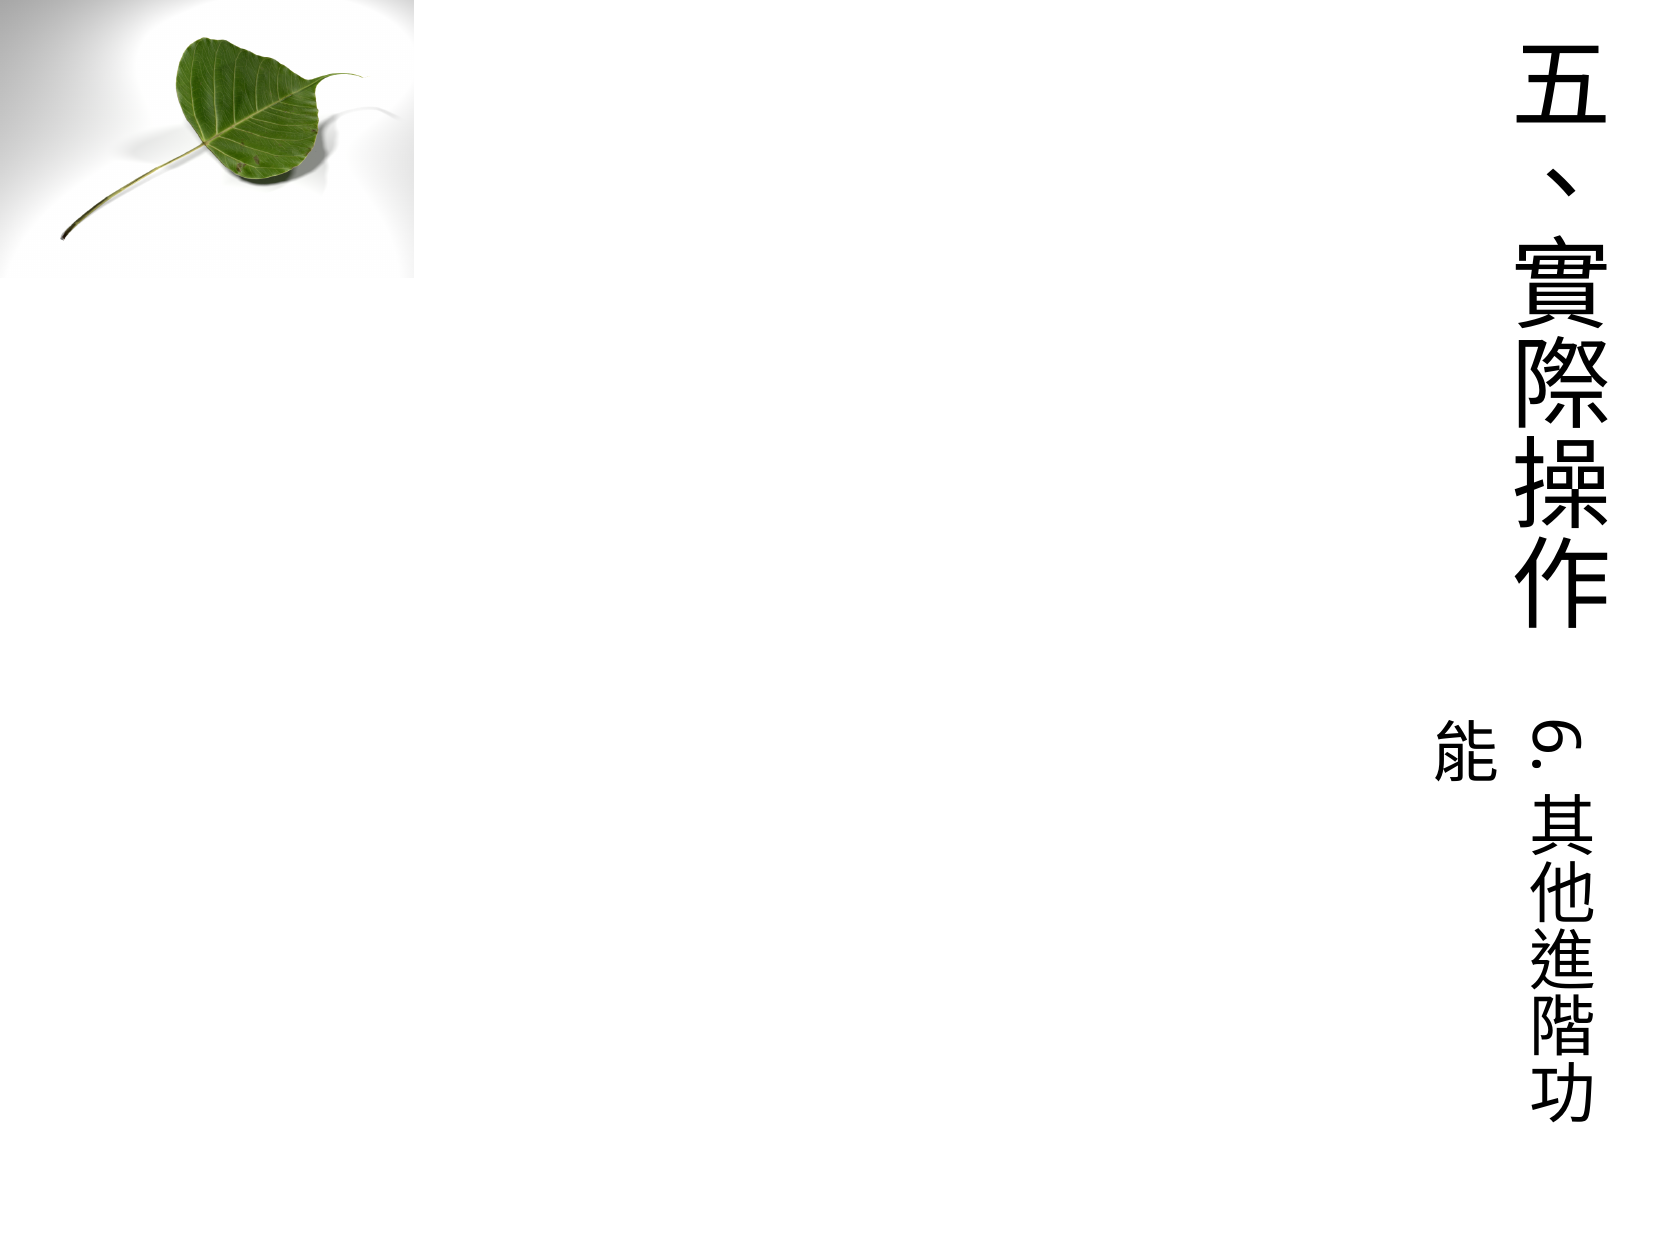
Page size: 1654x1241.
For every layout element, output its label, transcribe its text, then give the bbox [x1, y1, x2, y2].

picture [0, 0, 414, 278]
text_box 五、實際操作 [1488, 17, 1642, 650]
text_box 6.其他進階功能 [1511, 702, 1619, 1182]
